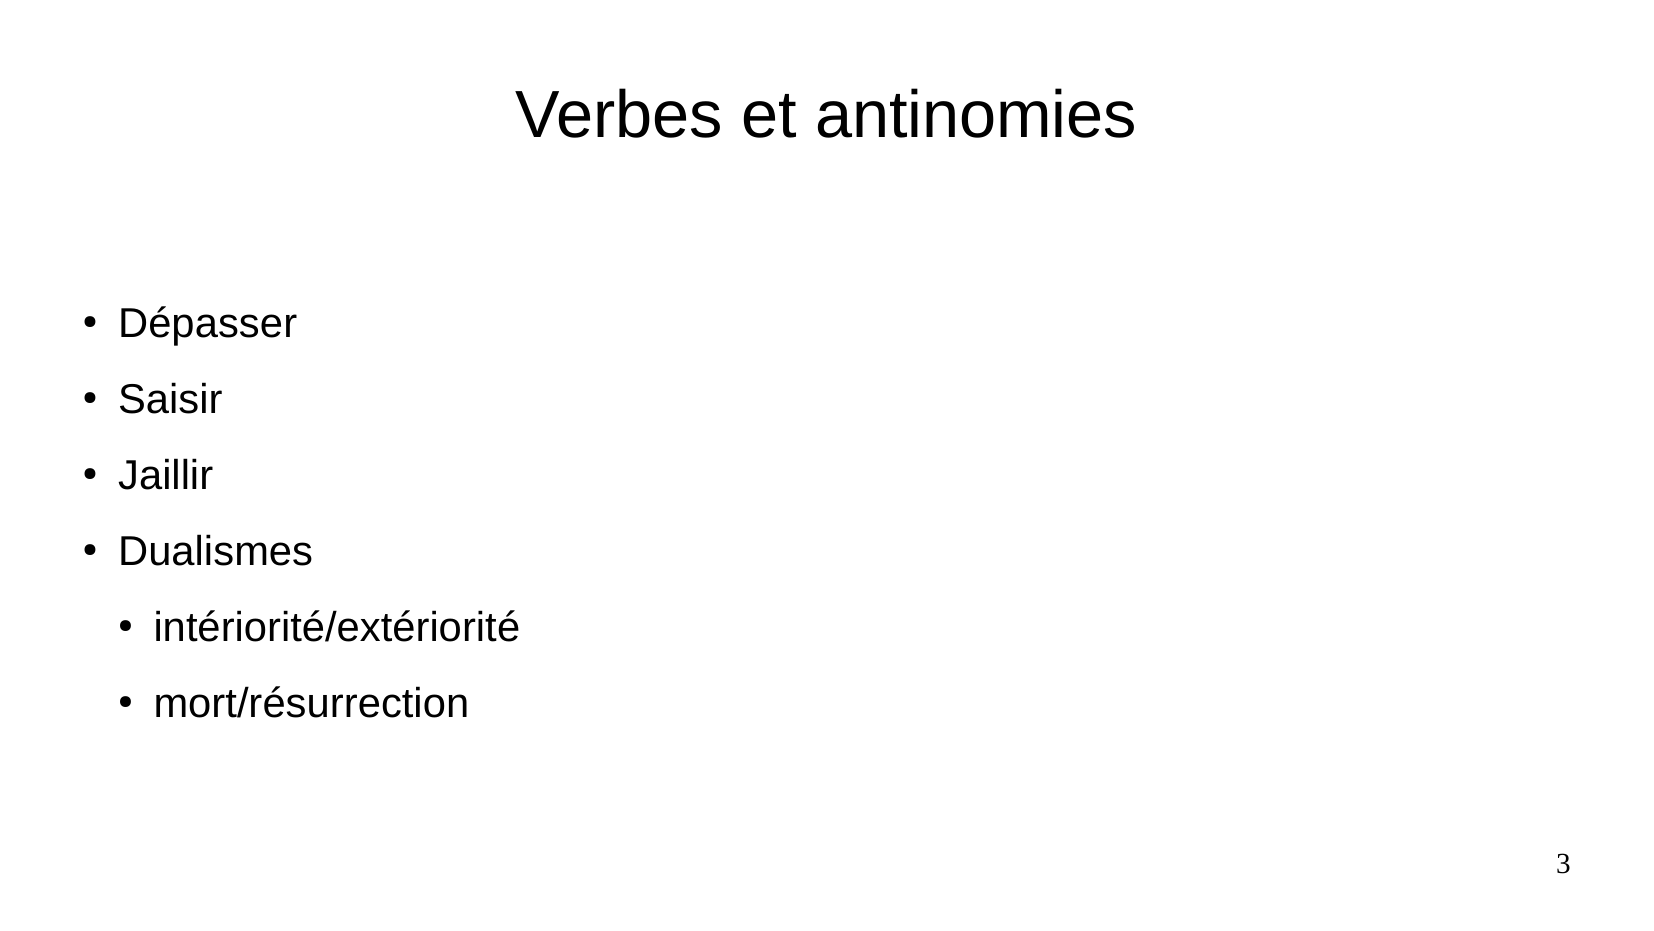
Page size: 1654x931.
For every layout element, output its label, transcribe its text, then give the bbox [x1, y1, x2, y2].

title Verbes et antinomies [82, 37, 1571, 193]
subtitle Dépasser Saisir Jaillir Dualismes intériorité/extériorité mort/résurrection [82, 223, 1571, 763]
